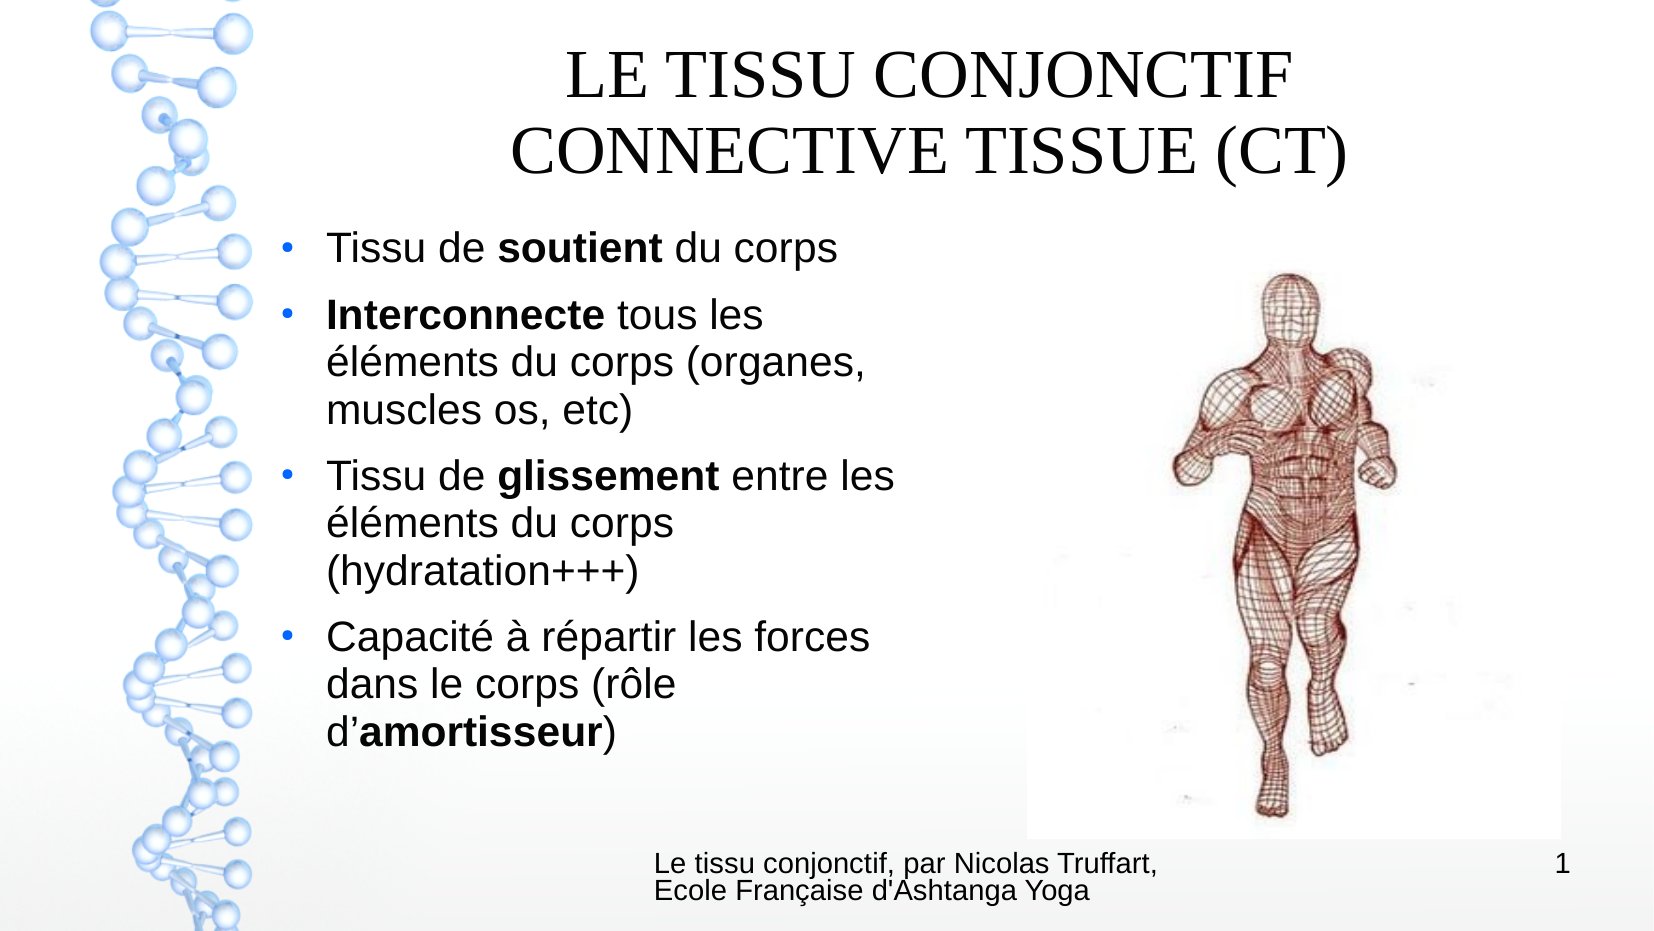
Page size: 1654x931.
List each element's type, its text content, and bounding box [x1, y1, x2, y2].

list Tissu de soutient du corps Interconnecte tous les éléments du corps (organes, muscles os, etc) Tissu de glissement entre les éléments du corps (hydratation+++) Capacité à répartir les forces dans le corps (rôle d’amortisseur) [265, 224, 915, 764]
title LE TISSU CONJONCTIF CONNECTIVE TISSUE (CT) [265, 35, 1595, 189]
picture [0, 0, 1654, 931]
